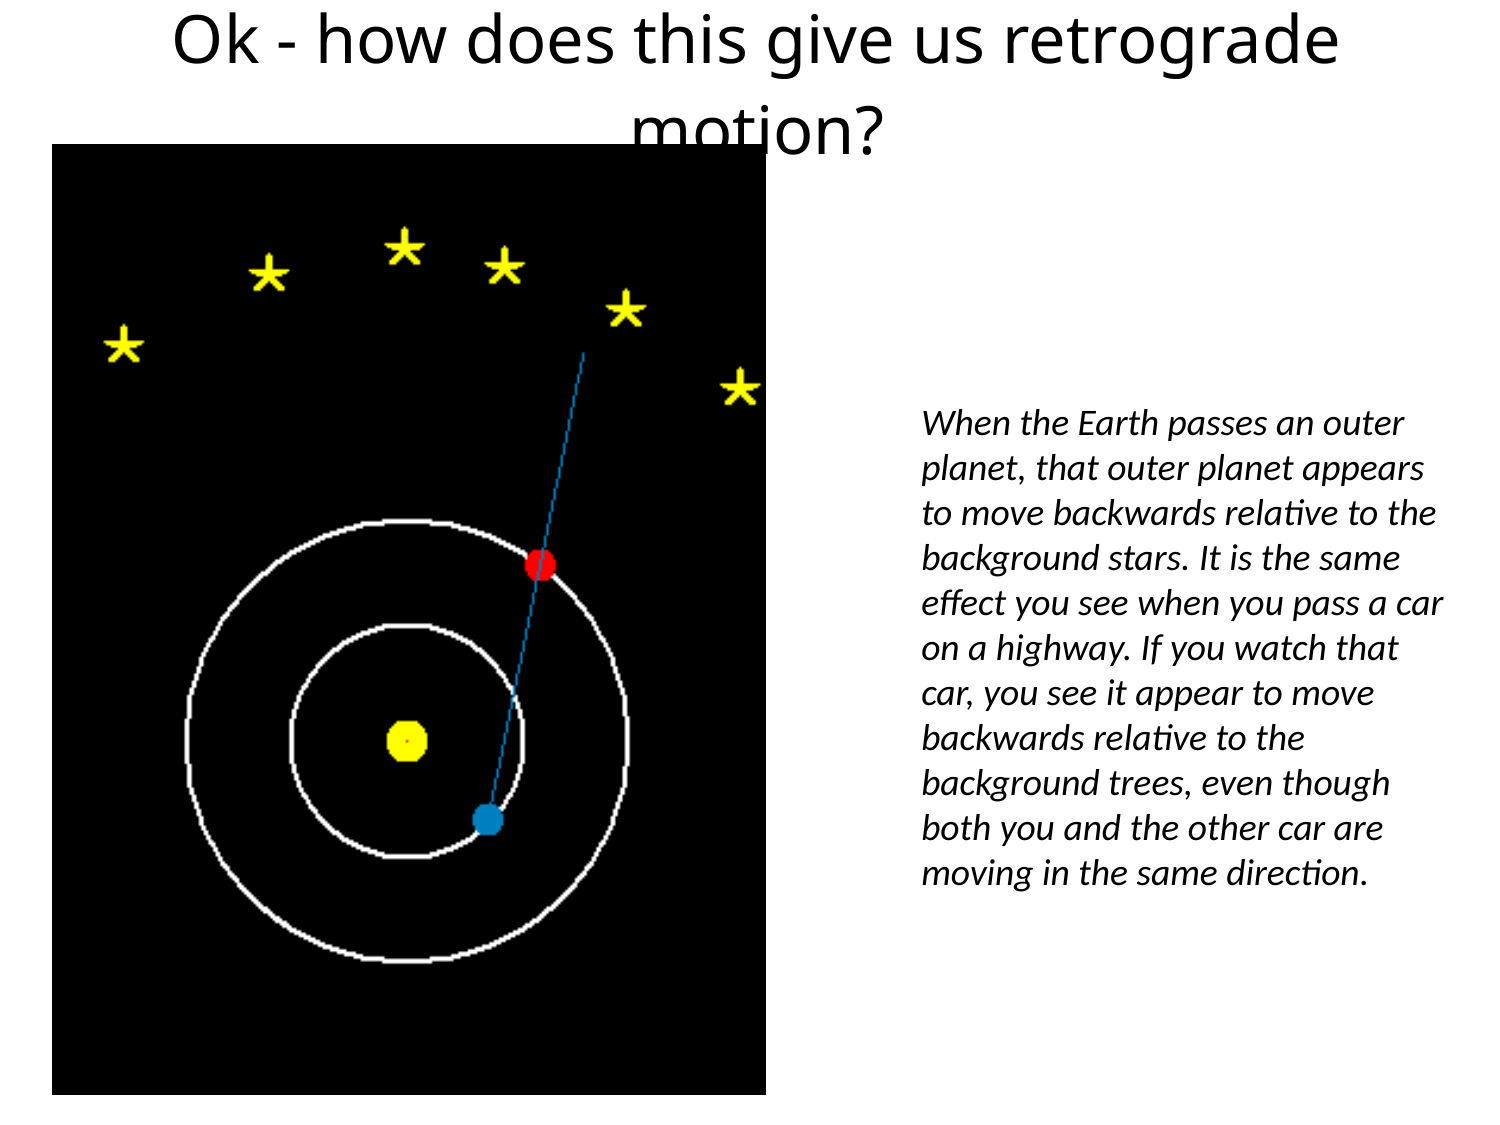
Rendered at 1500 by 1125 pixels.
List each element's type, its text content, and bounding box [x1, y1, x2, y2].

picture [52, 144, 766, 1096]
picture [703, 144, 721, 150]
text_box When the Earth passes an outer planet, that outer planet appears to move backwards relative to the background stars. It is the same effect you see when you pass a car on a highway. If you watch that car, you see it appear to move backwards relative to the background trees, even though both you and the other car are moving in the same direction. [906, 390, 1472, 946]
title Ok - how does this give us retrograde motion? [59, 43, 1455, 122]
